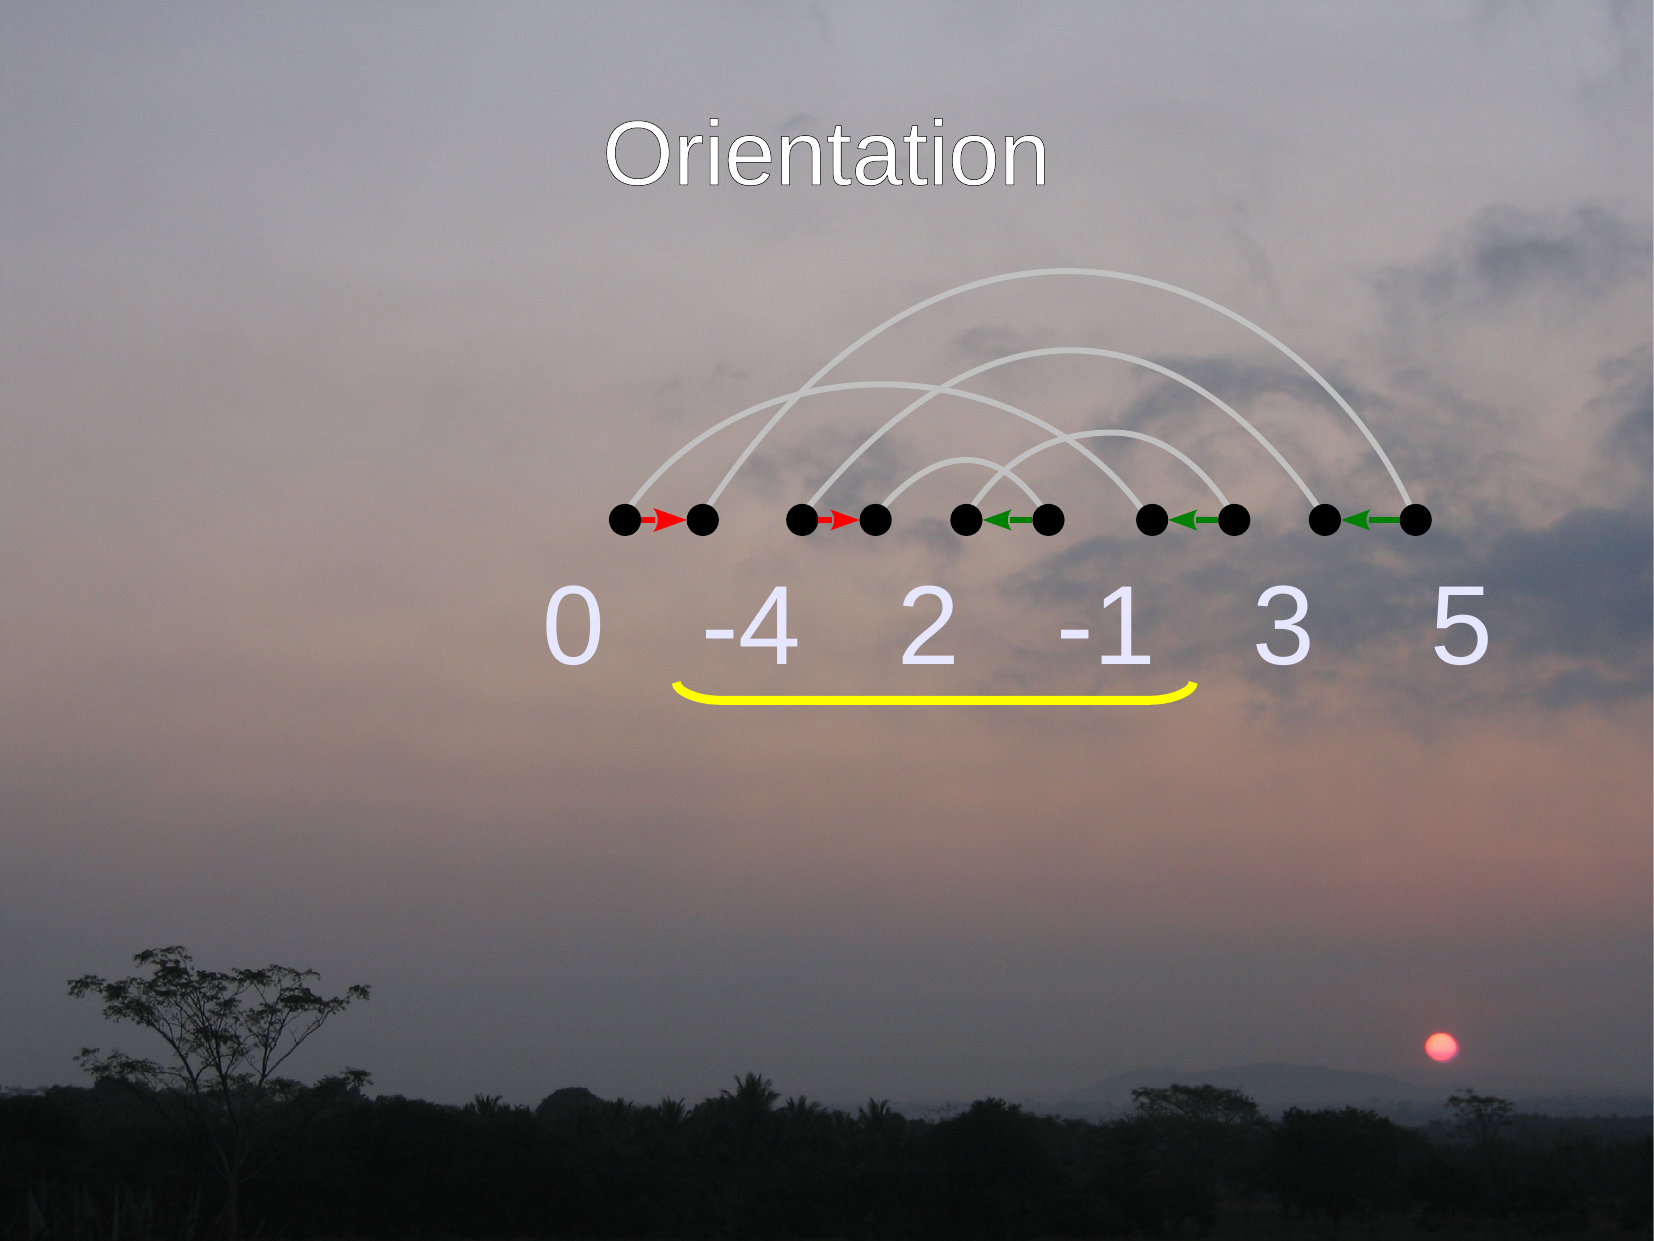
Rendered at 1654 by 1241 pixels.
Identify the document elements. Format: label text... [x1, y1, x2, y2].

text_box [1308, 503, 1341, 536]
text_box [1136, 503, 1169, 536]
text_box [950, 503, 983, 536]
text_box [859, 503, 892, 536]
title Orientation [82, 49, 1571, 257]
text_box [608, 503, 641, 536]
table_header -1 [1018, 555, 1195, 695]
table_header 3 [1195, 555, 1373, 696]
table_header 0 [485, 555, 663, 696]
text_box [786, 503, 818, 536]
table_header 5 [1373, 555, 1551, 696]
picture [0, 0, 1654, 1241]
text_box [1399, 503, 1432, 536]
text_box [686, 503, 719, 536]
table_header 2 [840, 555, 1018, 695]
table_header -4 [663, 555, 840, 696]
text_box [1218, 503, 1251, 536]
text_box [1032, 503, 1065, 536]
